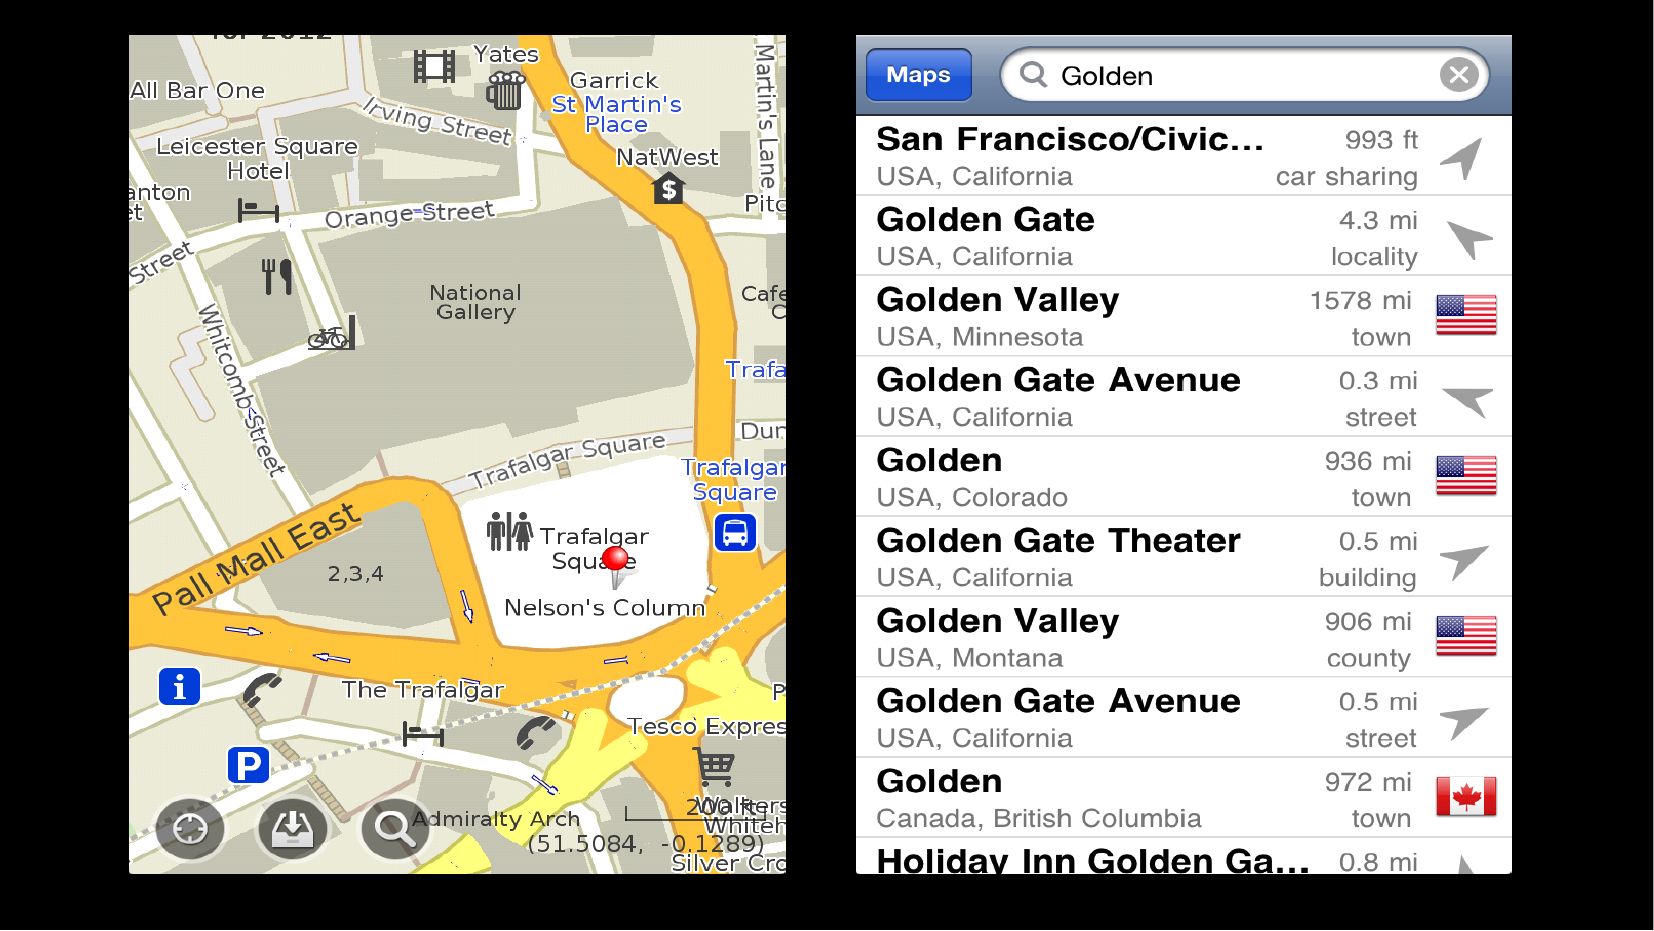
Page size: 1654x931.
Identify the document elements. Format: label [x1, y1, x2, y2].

picture [129, 35, 786, 875]
picture [856, 35, 1512, 875]
